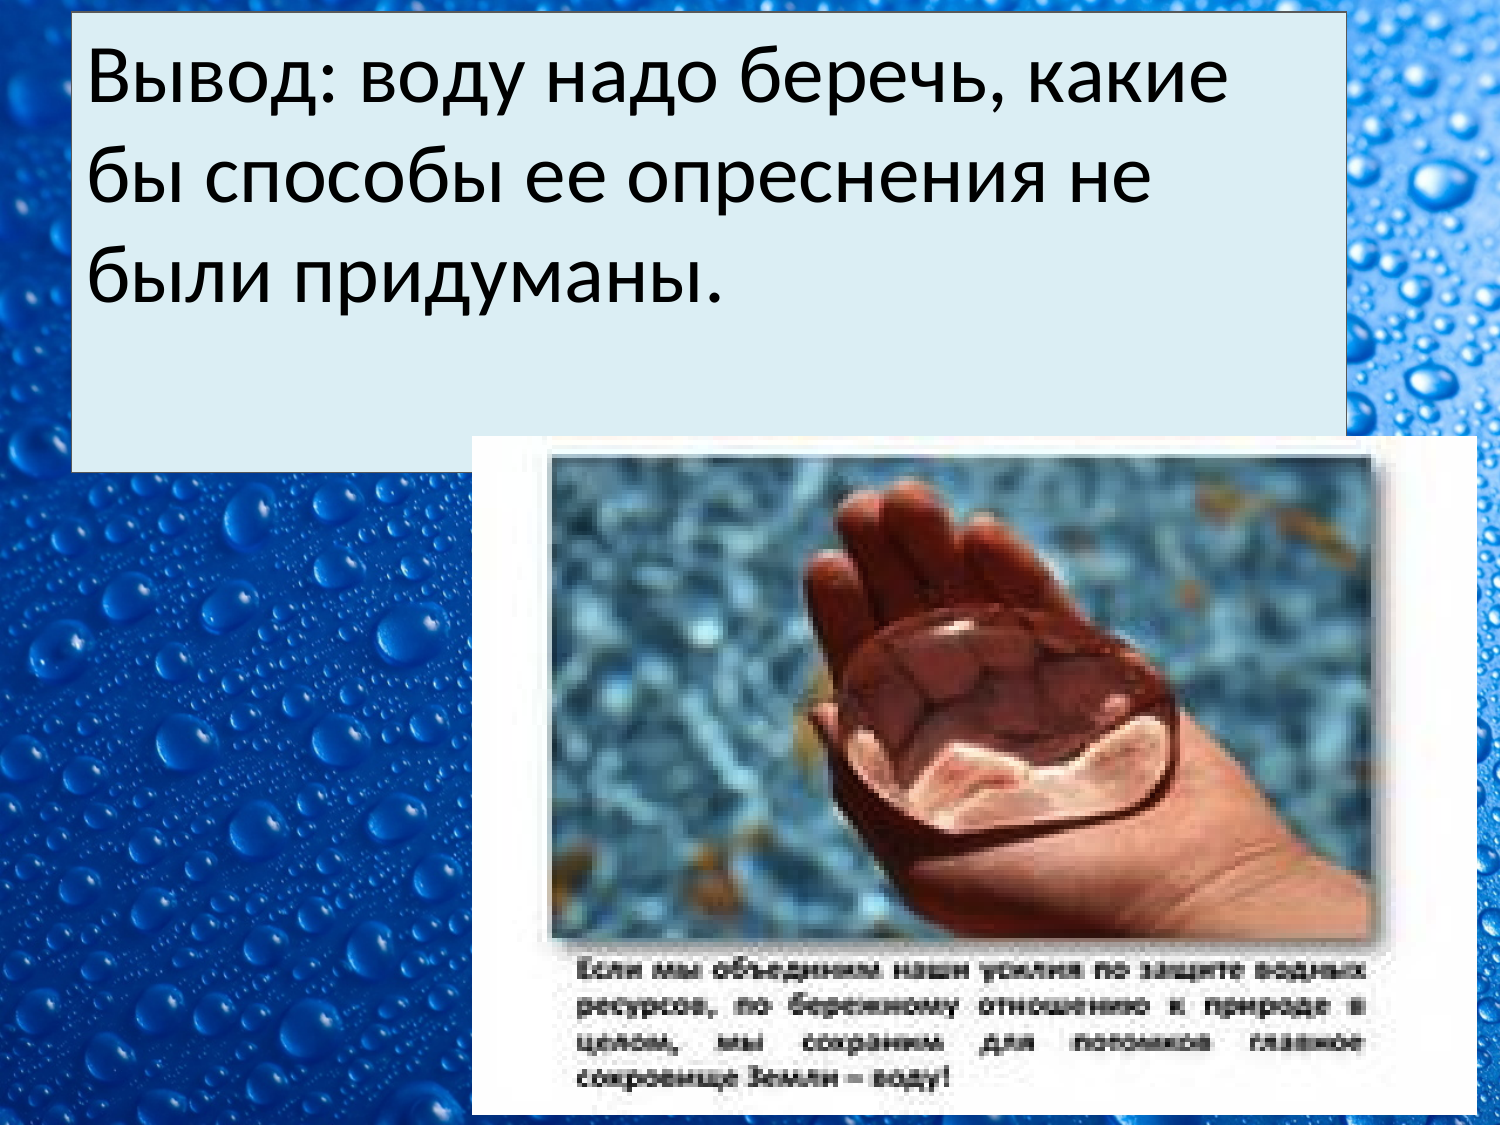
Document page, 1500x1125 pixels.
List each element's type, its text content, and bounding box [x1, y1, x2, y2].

text_box Вывод: воду надо беречь, какие бы способы ее опреснения не были придуманы. [71, 11, 1347, 473]
picture [0, 0, 1500, 1125]
